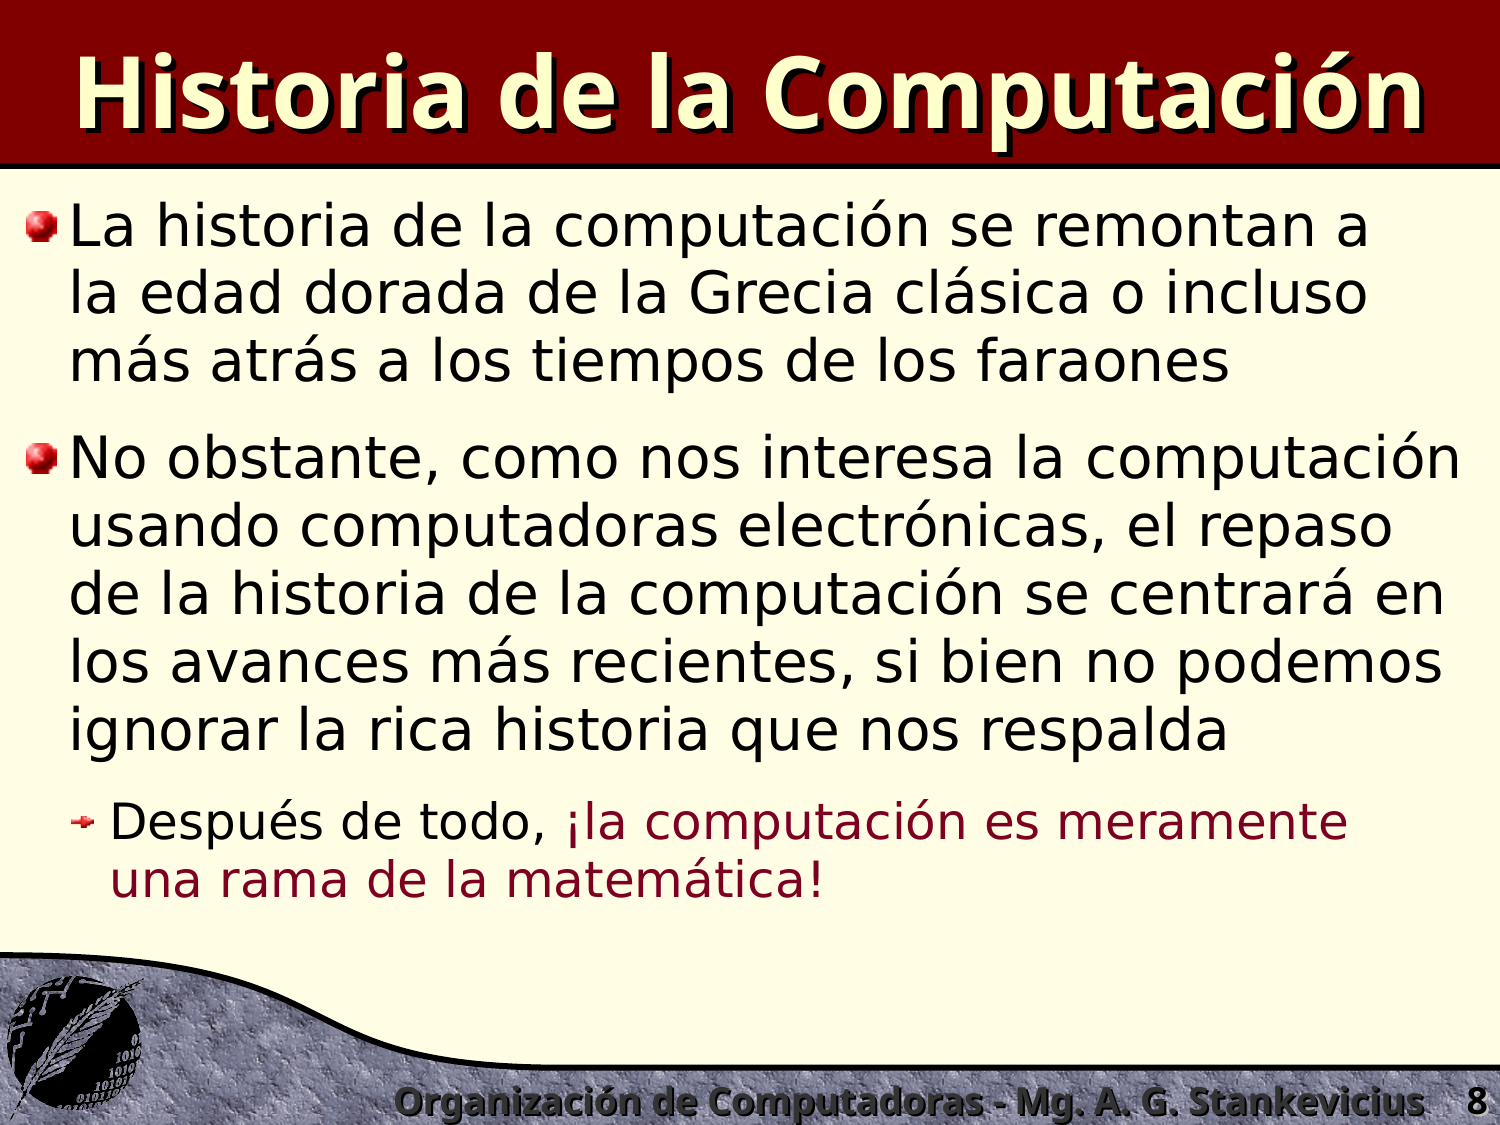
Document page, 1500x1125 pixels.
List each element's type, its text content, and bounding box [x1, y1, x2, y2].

picture [802, 1100, 806, 1110]
picture [448, 1100, 455, 1110]
list La historia de la computación se remontan a la edad dorada de la Grecia clásica o incluso más atrás a los tiempos de los faraones No obstante, como nos interesa la computación usando computadoras electrónicas, el repaso de la historia de la computación se centrará en los avances más recientes, si bien no podemos ignorar la rica historia que nos respalda Después de todo, ¡la computación es meramente una rama de la matemática! [11, 192, 1486, 935]
title Historia de la Computación [15, 5, 1485, 160]
picture [1058, 1100, 1065, 1110]
picture [0, 959, 1500, 1125]
